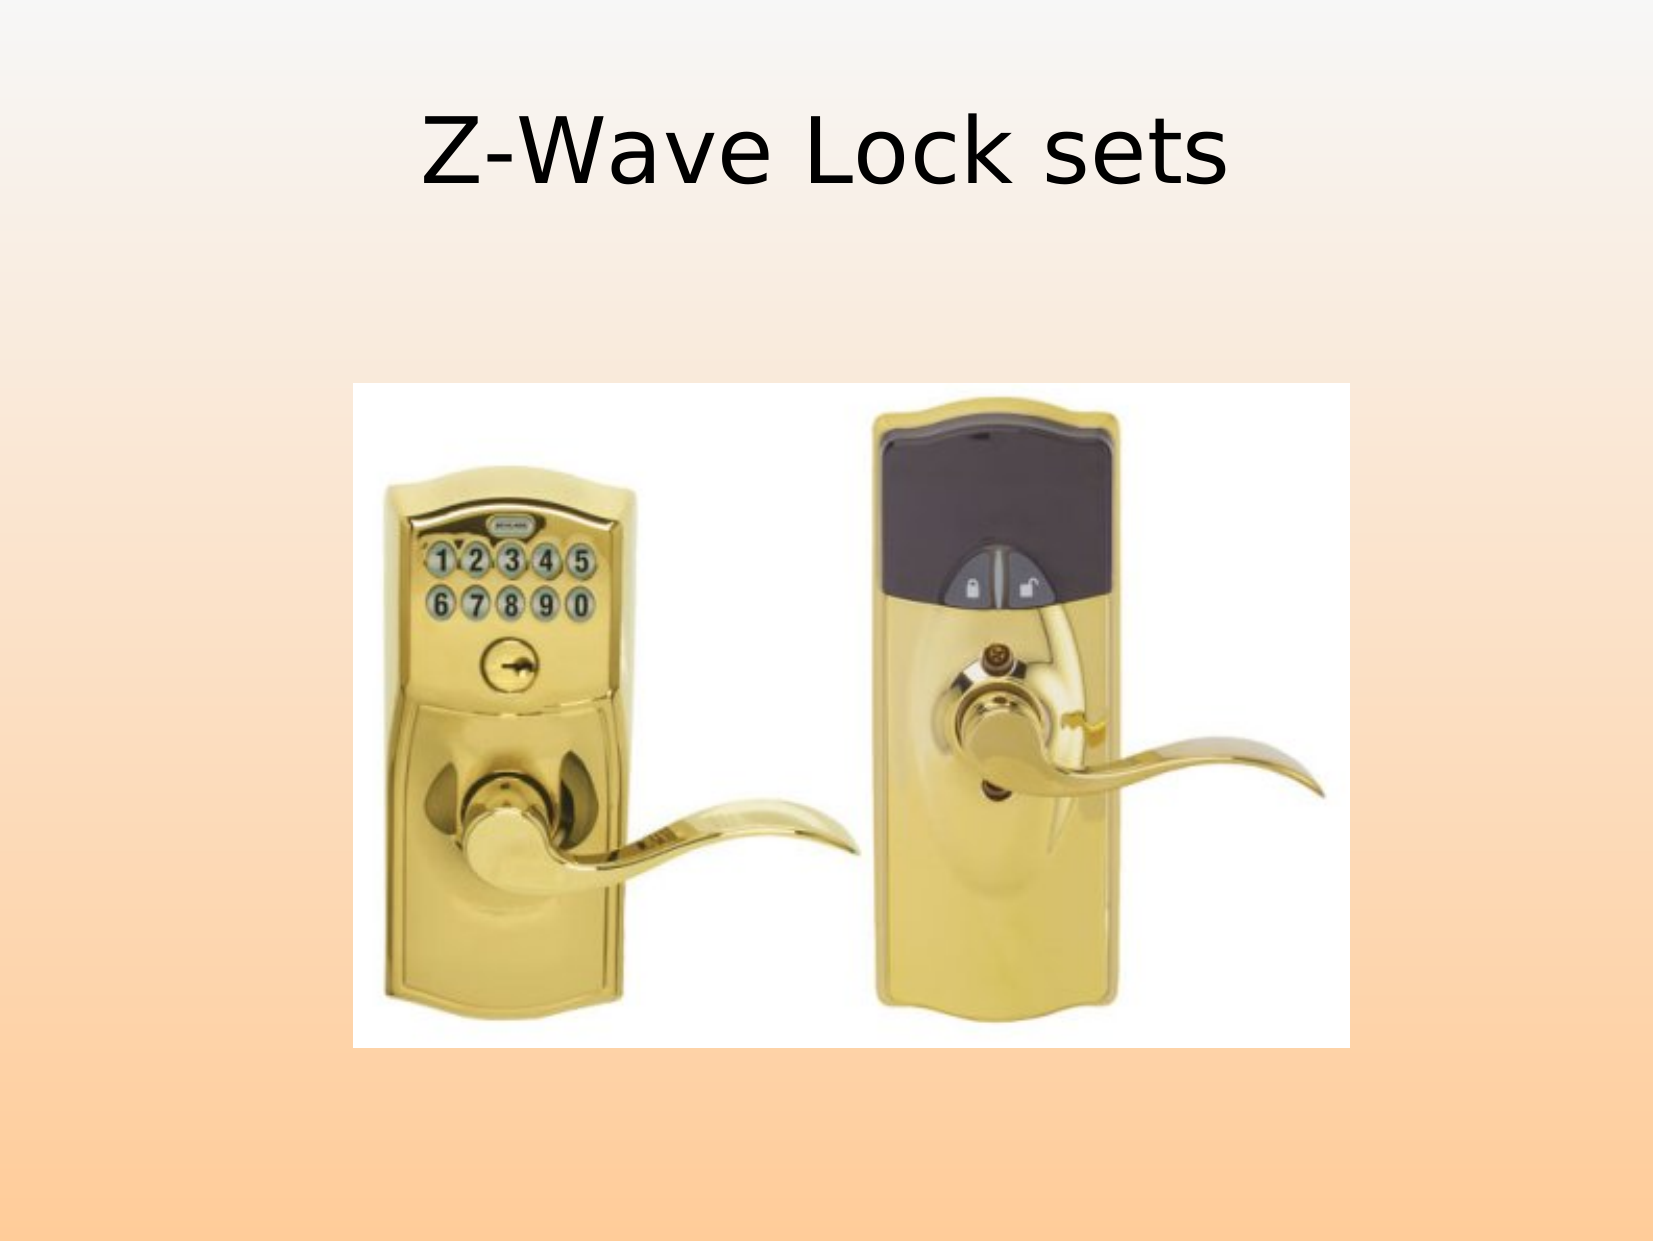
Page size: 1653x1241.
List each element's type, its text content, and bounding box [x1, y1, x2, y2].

chart [82, 290, 1570, 1109]
title Z-Wave Lock sets [82, 49, 1570, 257]
